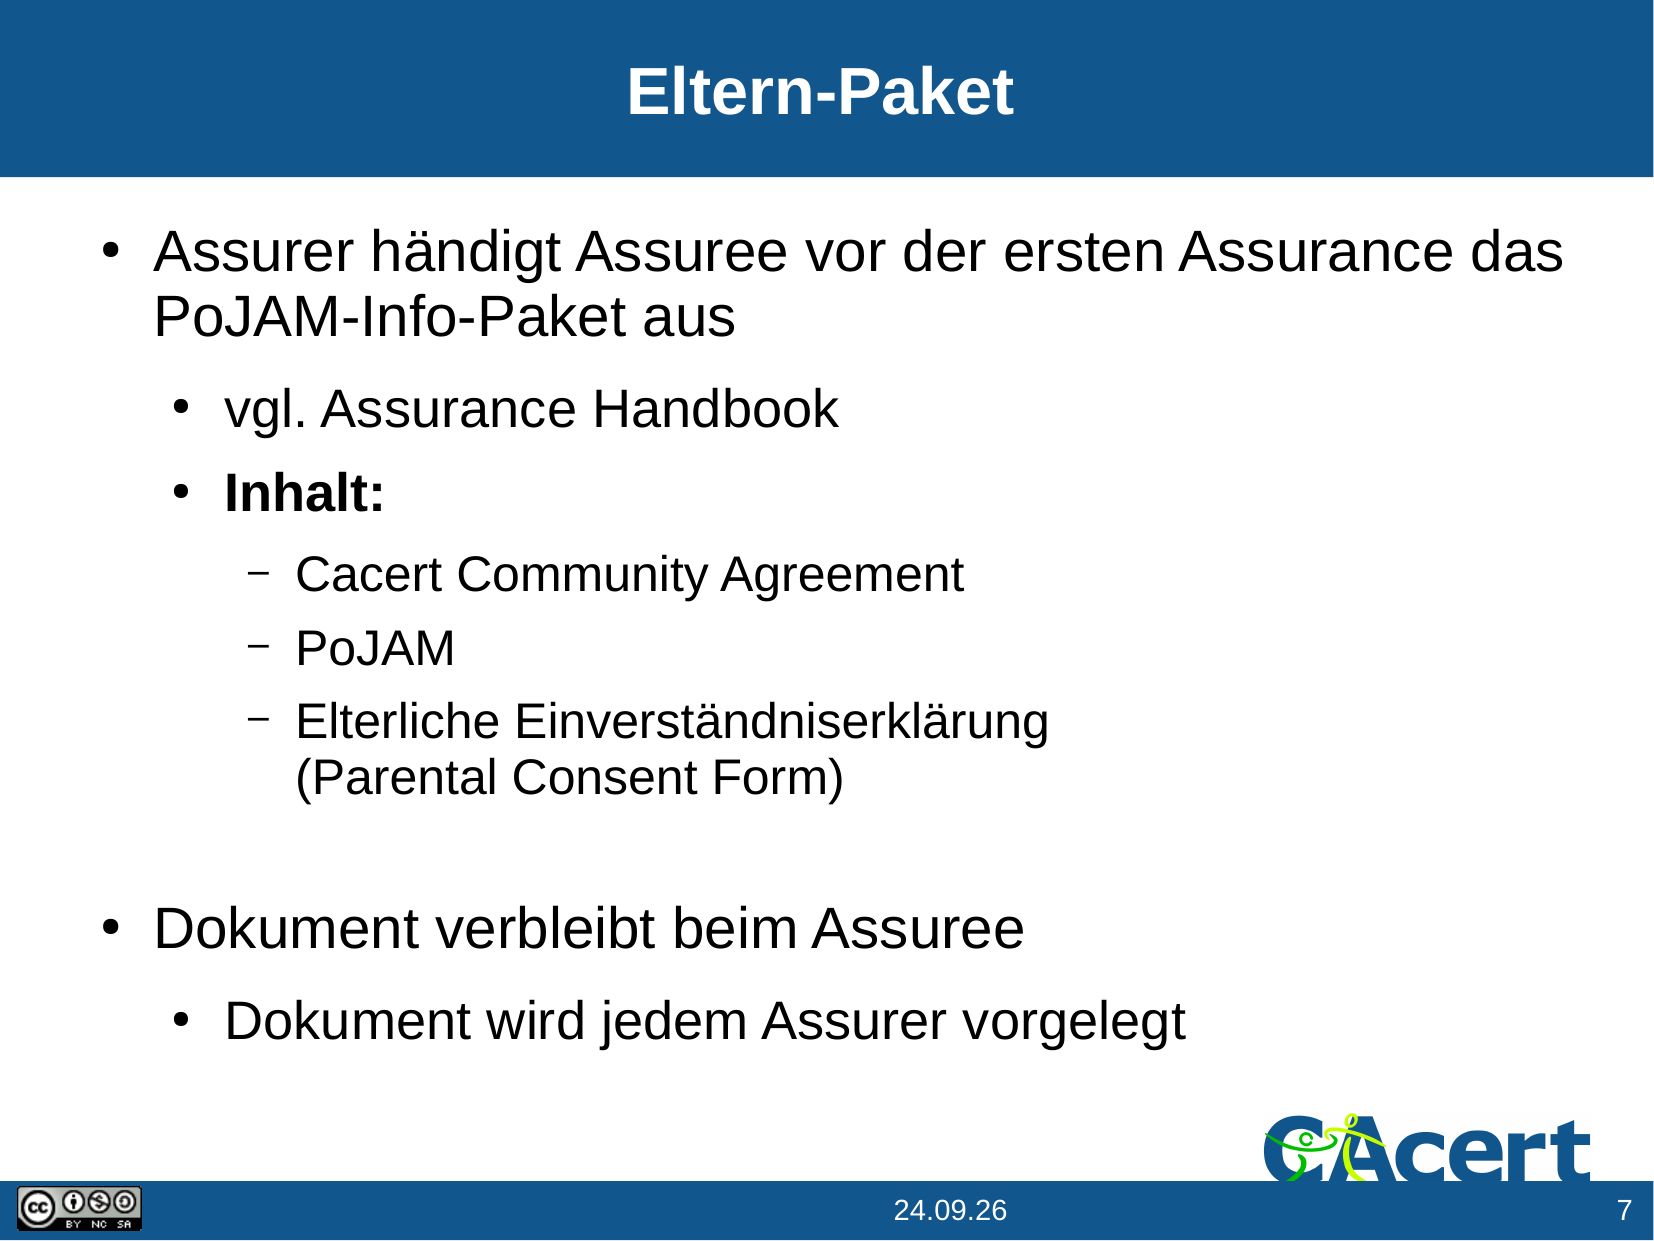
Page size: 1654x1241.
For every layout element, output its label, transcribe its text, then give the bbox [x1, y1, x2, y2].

picture [1263, 1112, 1591, 1181]
title Eltern-Paket [76, 17, 1565, 166]
list Assurer händigt Assuree vor der ersten Assurance das PoJAM-Info-Paket aus vgl. Assurance Handbook Inhalt: Cacert Community Agreement PoJAM Elterliche Einverständniserklärung (Parental Consent Form) Dokument verbleibt beim Assuree Dokument wird jedem Assurer vorgelegt [82, 218, 1571, 1091]
picture [17, 1186, 142, 1231]
